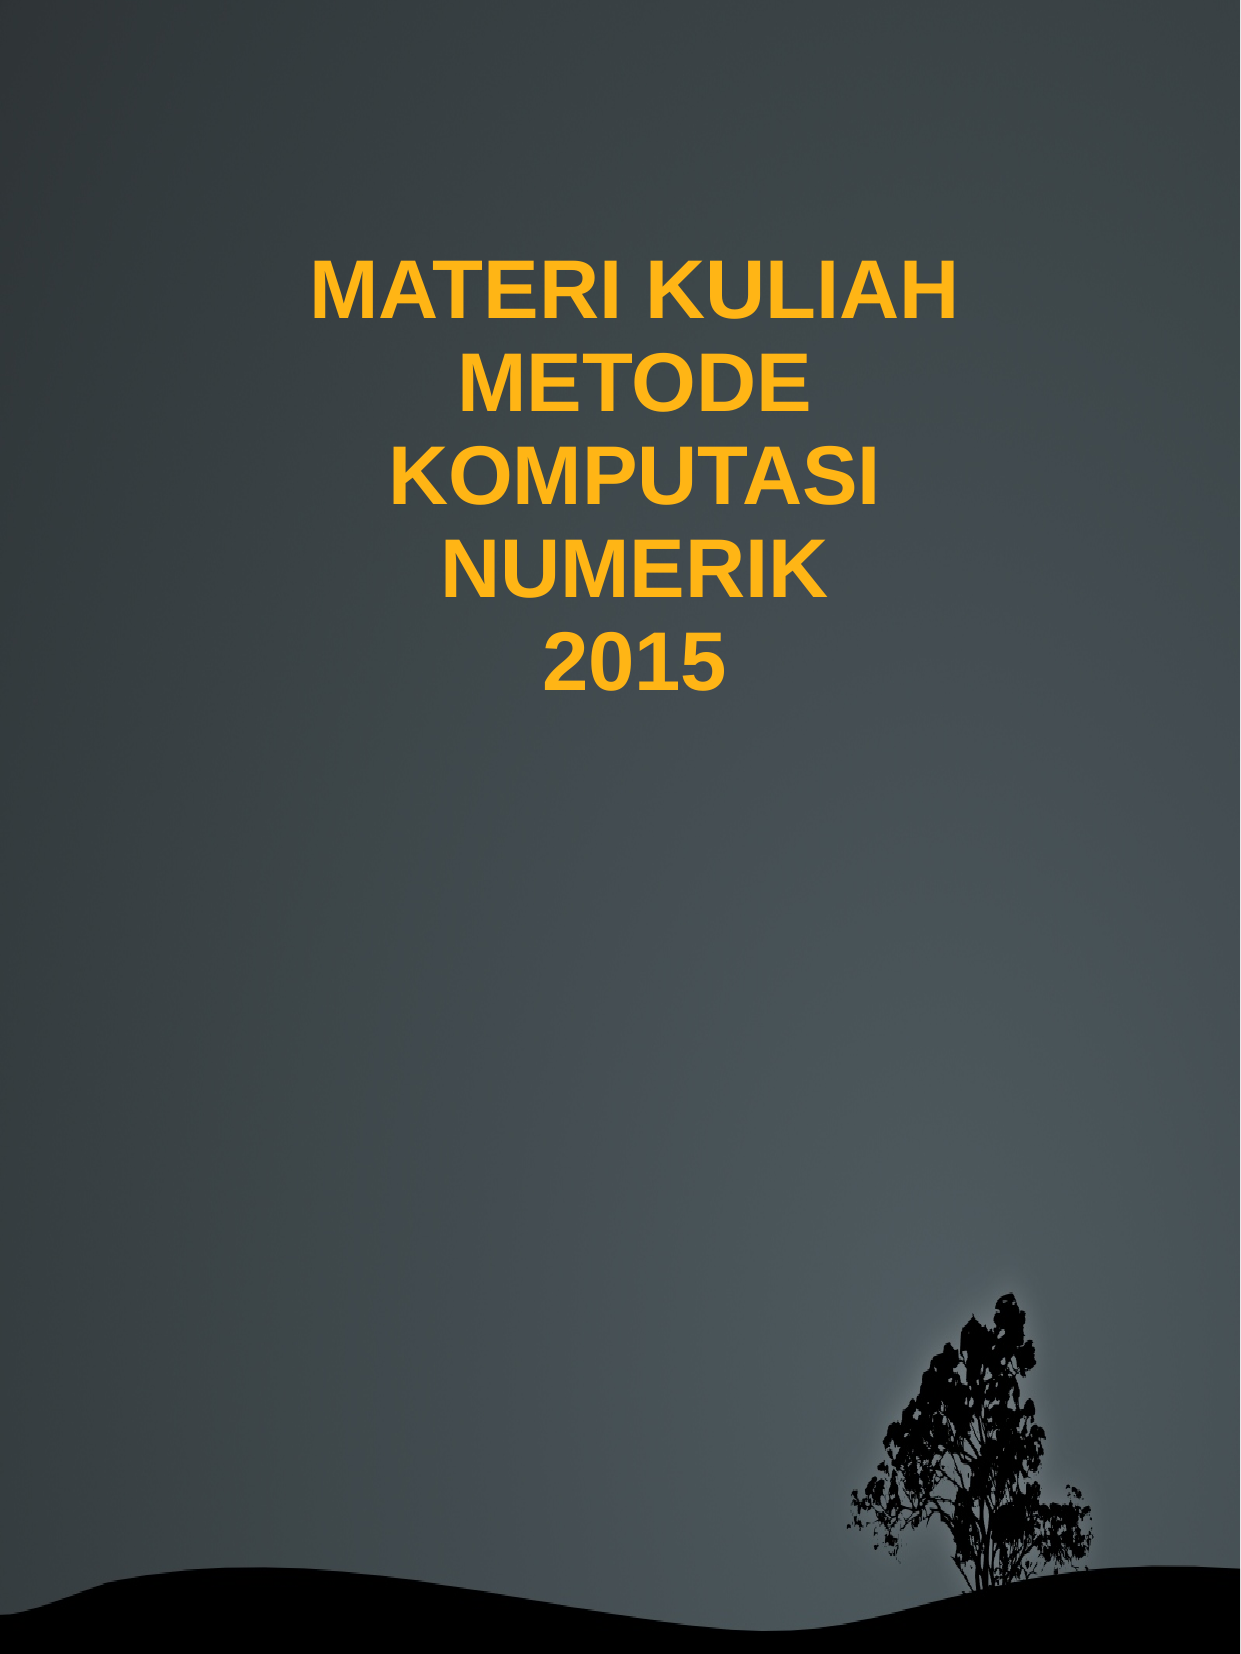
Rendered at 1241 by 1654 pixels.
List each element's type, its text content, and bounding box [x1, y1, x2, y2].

picture [0, 0, 1241, 1654]
text_box MATERI KULIAH METODE KOMPUTASI NUMERIK 2015 [206, 236, 1063, 718]
